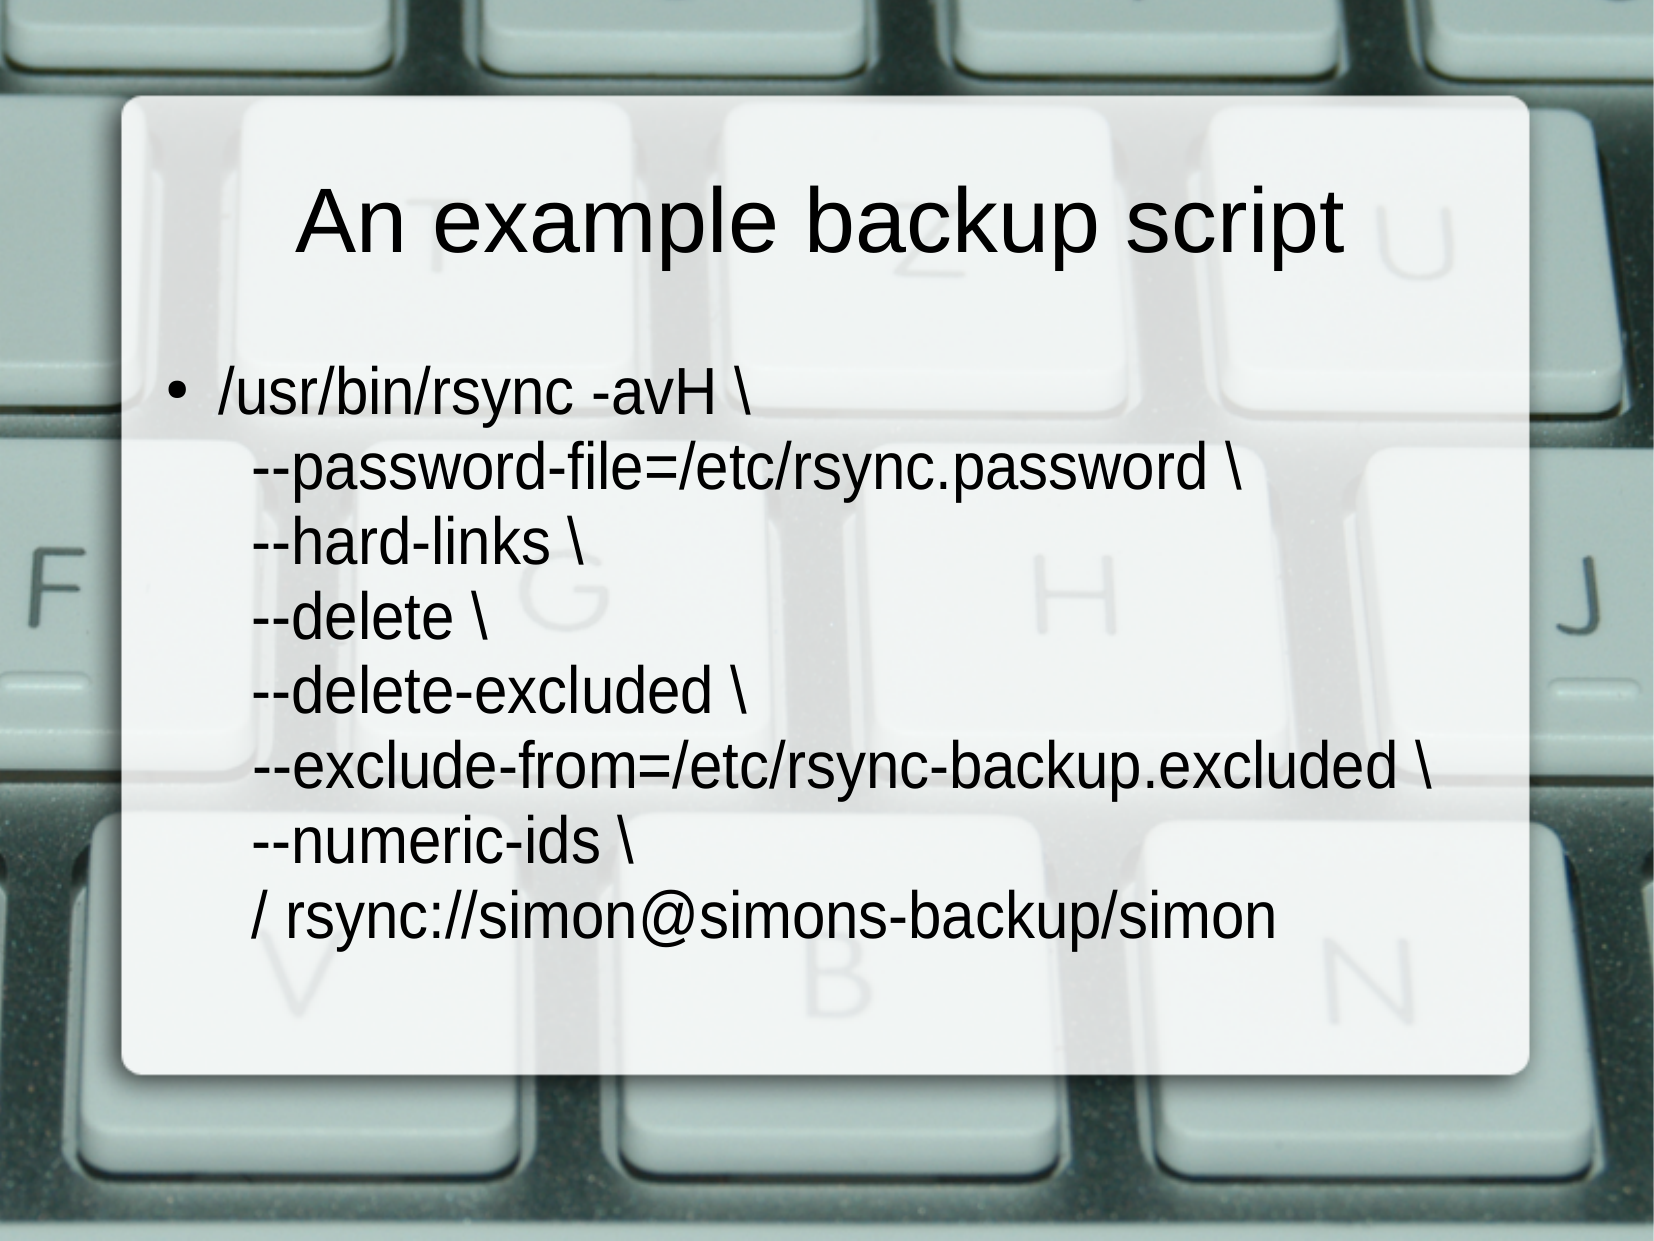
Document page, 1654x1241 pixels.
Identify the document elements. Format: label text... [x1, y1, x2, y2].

picture [0, 0, 1654, 1241]
list /usr/bin/rsync -avH \ --password-file=/etc/rsync.password \ --hard-links \ --delete \ --delete-excluded \ --exclude-from=/etc/rsync-backup.excluded \ --numeric-ids \ / rsync://simon@simons-backup/simon [147, 354, 1506, 1049]
title An example backup script [135, 125, 1506, 318]
